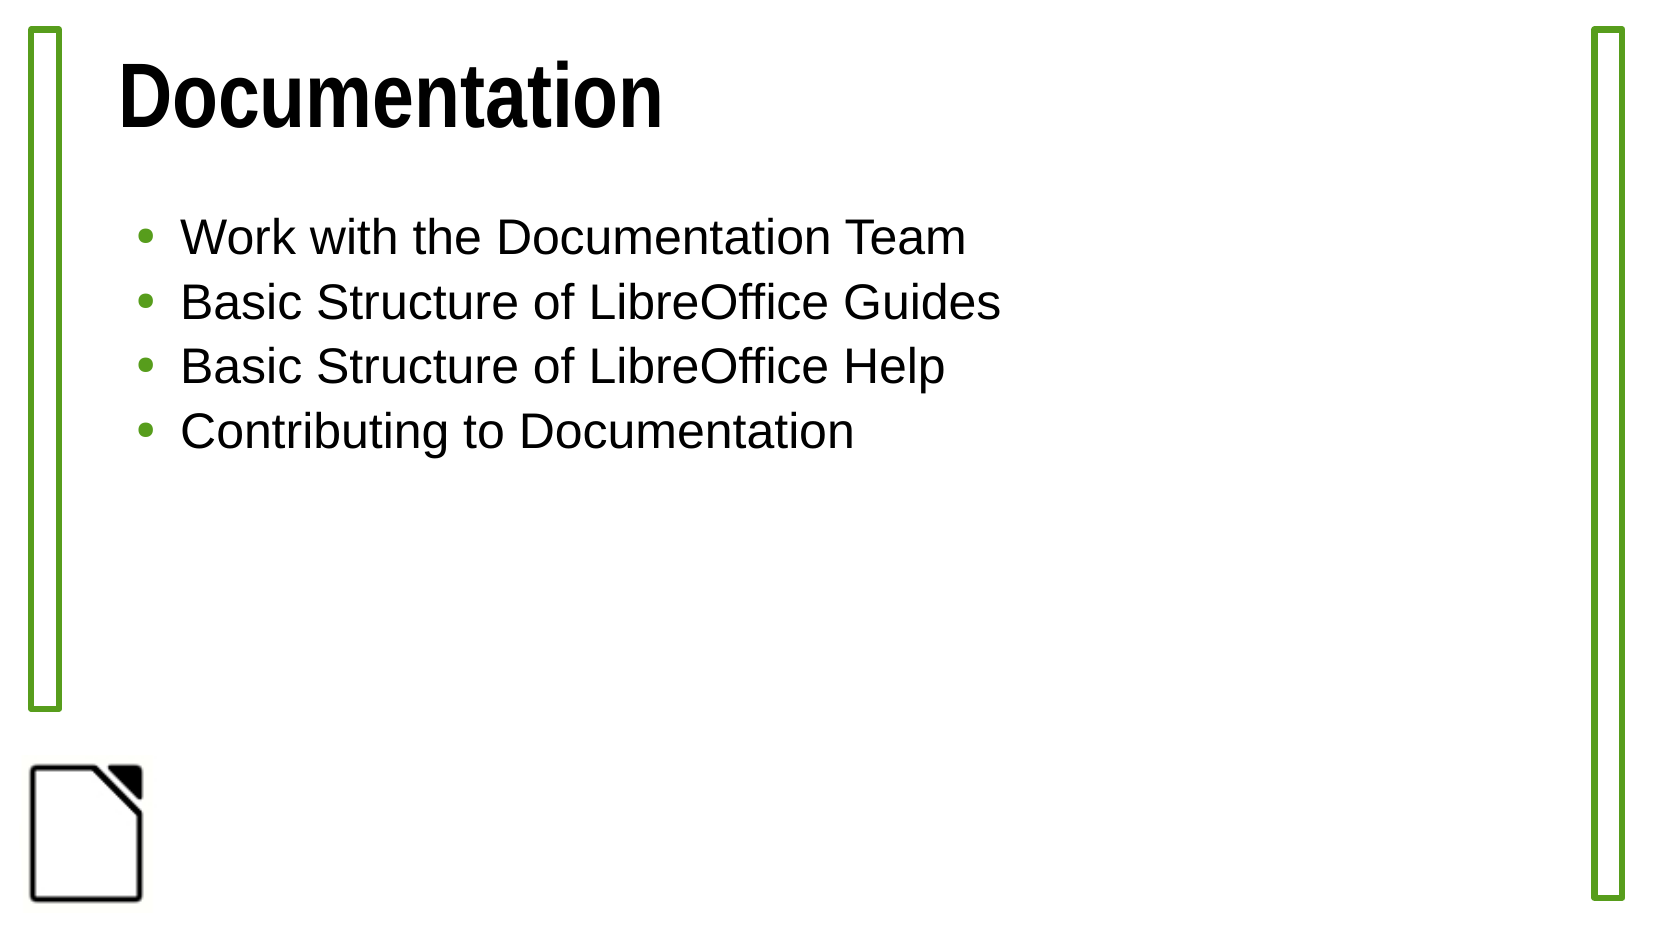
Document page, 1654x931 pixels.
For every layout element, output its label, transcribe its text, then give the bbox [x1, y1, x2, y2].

title Documentation [118, 35, 1536, 154]
picture [9, 755, 166, 913]
list Work with the Documentation Team Basic Structure of LibreOffice Guides Basic Structure of LibreOffice Help Contributing to Documentation [118, 209, 1536, 830]
